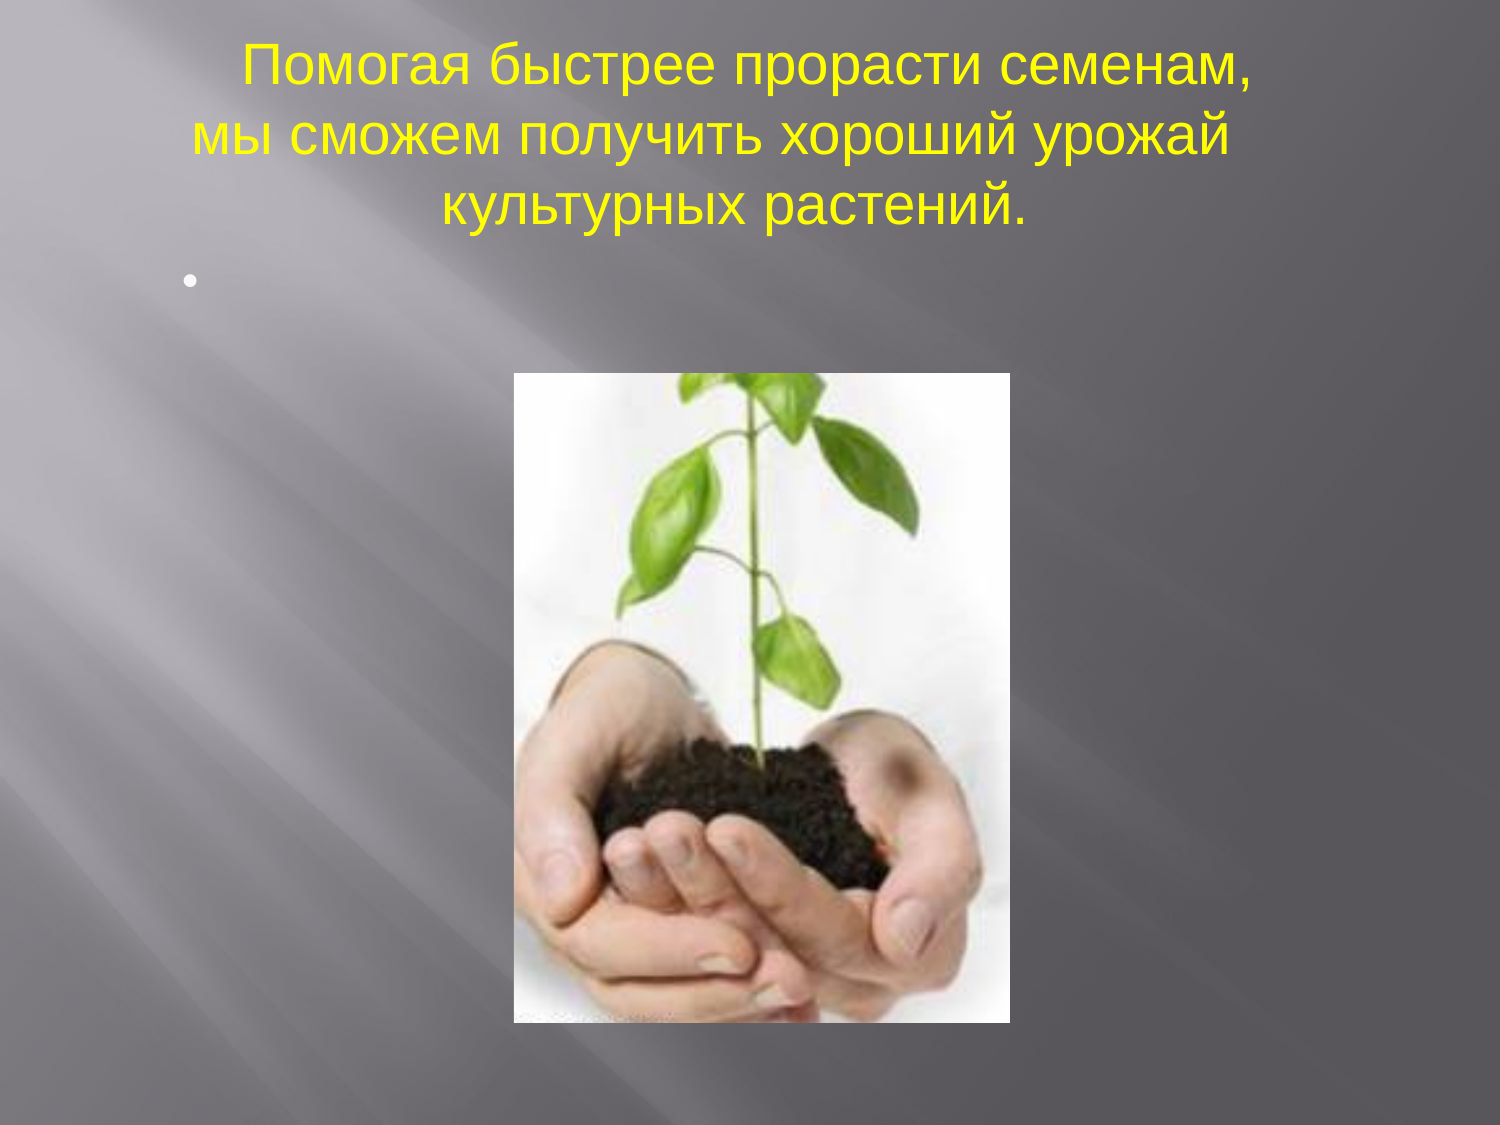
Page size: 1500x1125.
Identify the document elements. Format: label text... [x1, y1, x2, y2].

picture [513, 373, 1010, 1023]
list Помогая быстрее прорасти семенам, мы сможем получить хороший урожай культурных растений. [123, 19, 1358, 284]
